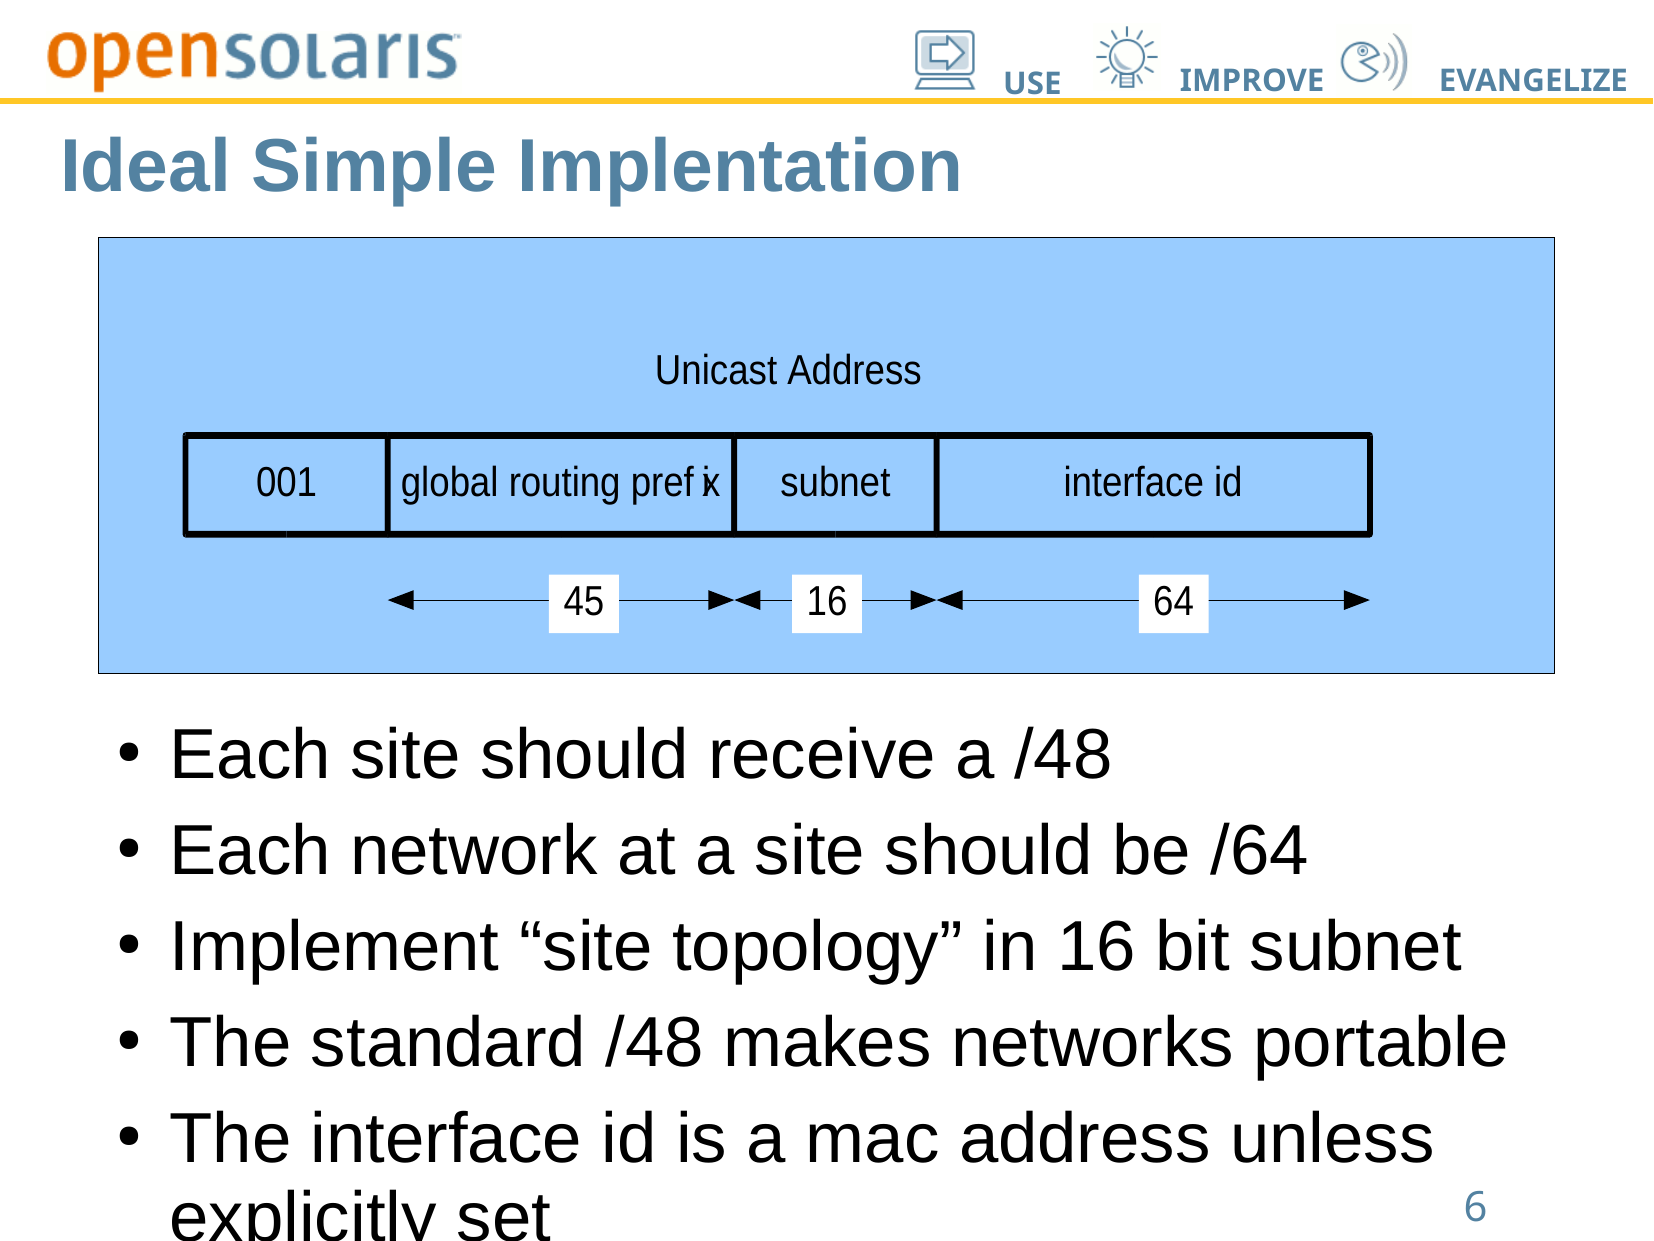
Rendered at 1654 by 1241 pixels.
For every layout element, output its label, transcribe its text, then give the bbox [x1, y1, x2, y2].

list Each site should receive a /48 Each network at a site should be /64 Implement “site topology” in 16 bit subnet The standard /48 makes networks portable The interface id is a mac address unless explicitly set [98, 714, 1556, 1208]
chart [98, 237, 1555, 674]
picture [46, 31, 462, 94]
picture [907, 22, 983, 98]
picture [1336, 24, 1412, 98]
picture [1093, 23, 1161, 91]
title Ideal Simple Implentation [60, 120, 1534, 211]
